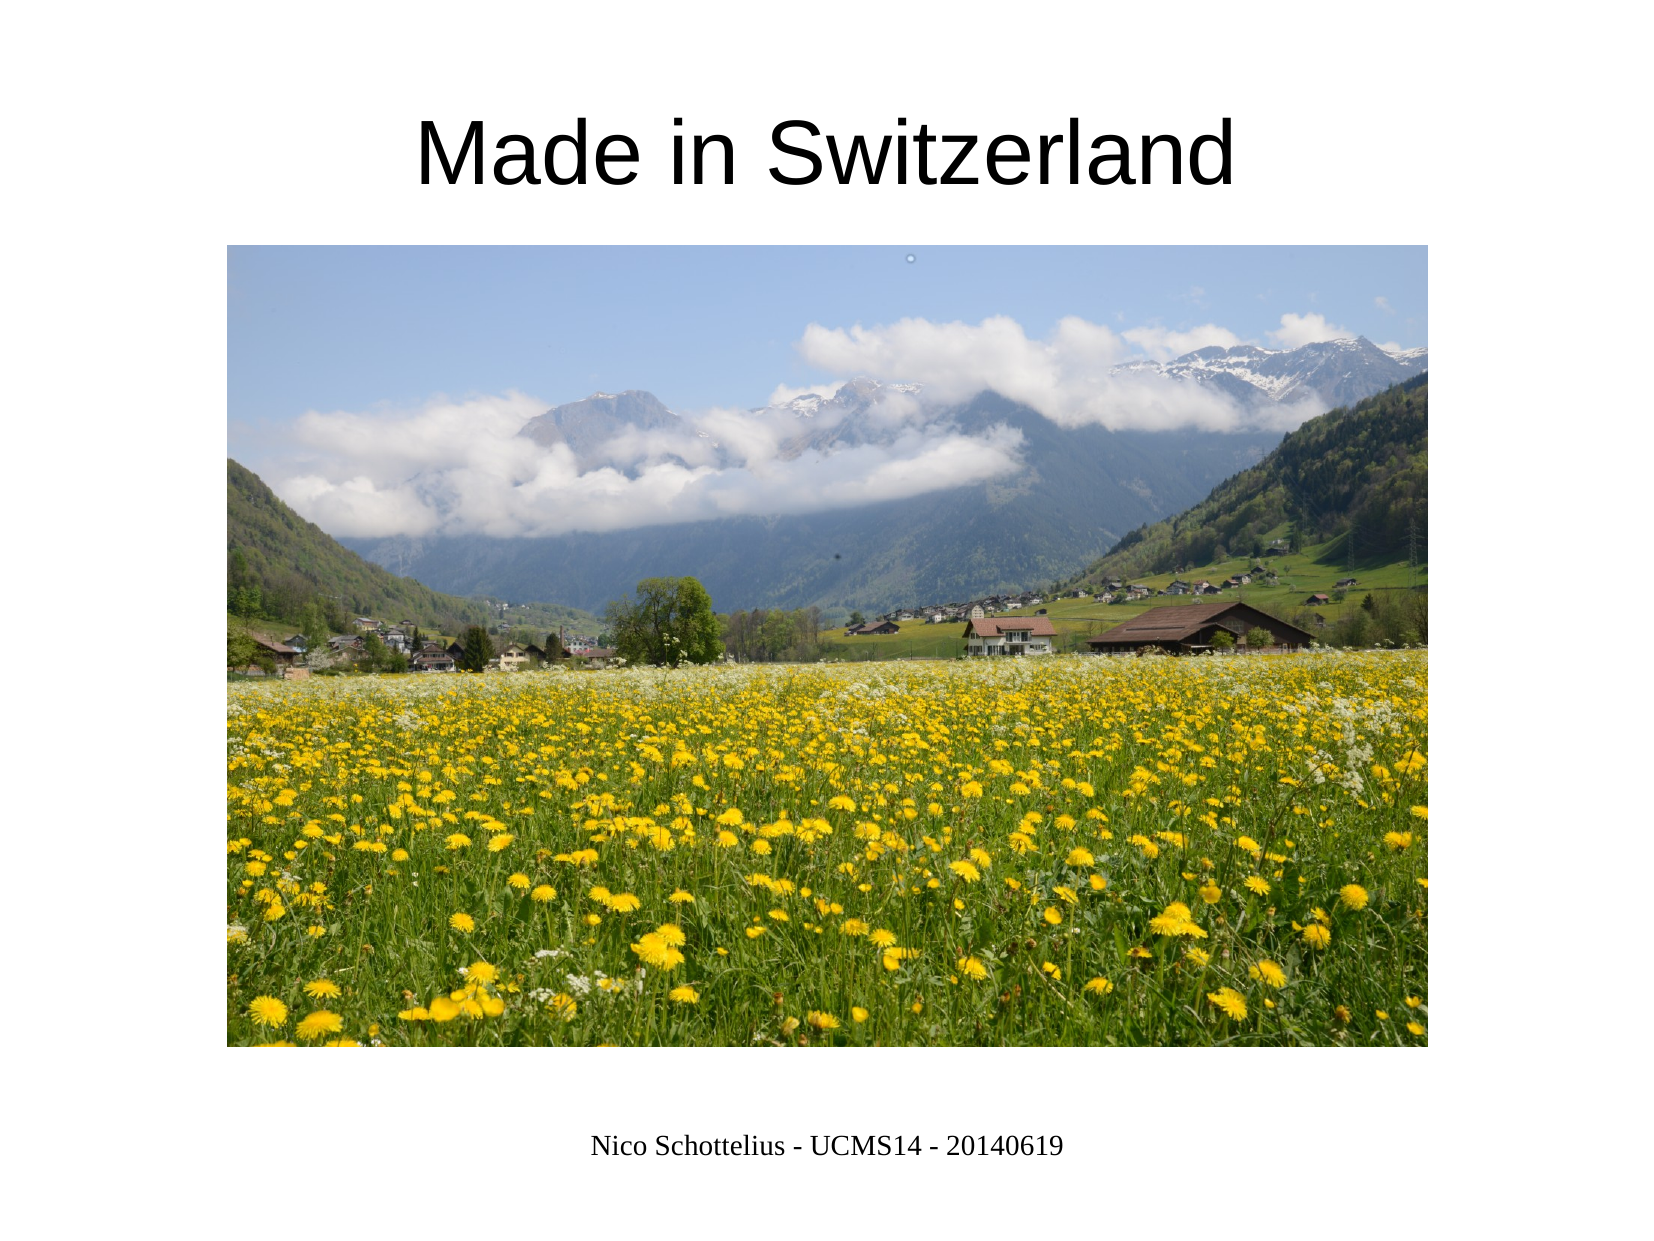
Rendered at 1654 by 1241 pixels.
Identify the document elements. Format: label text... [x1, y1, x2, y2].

title Made in Switzerland [82, 49, 1571, 257]
picture [227, 245, 1428, 1047]
